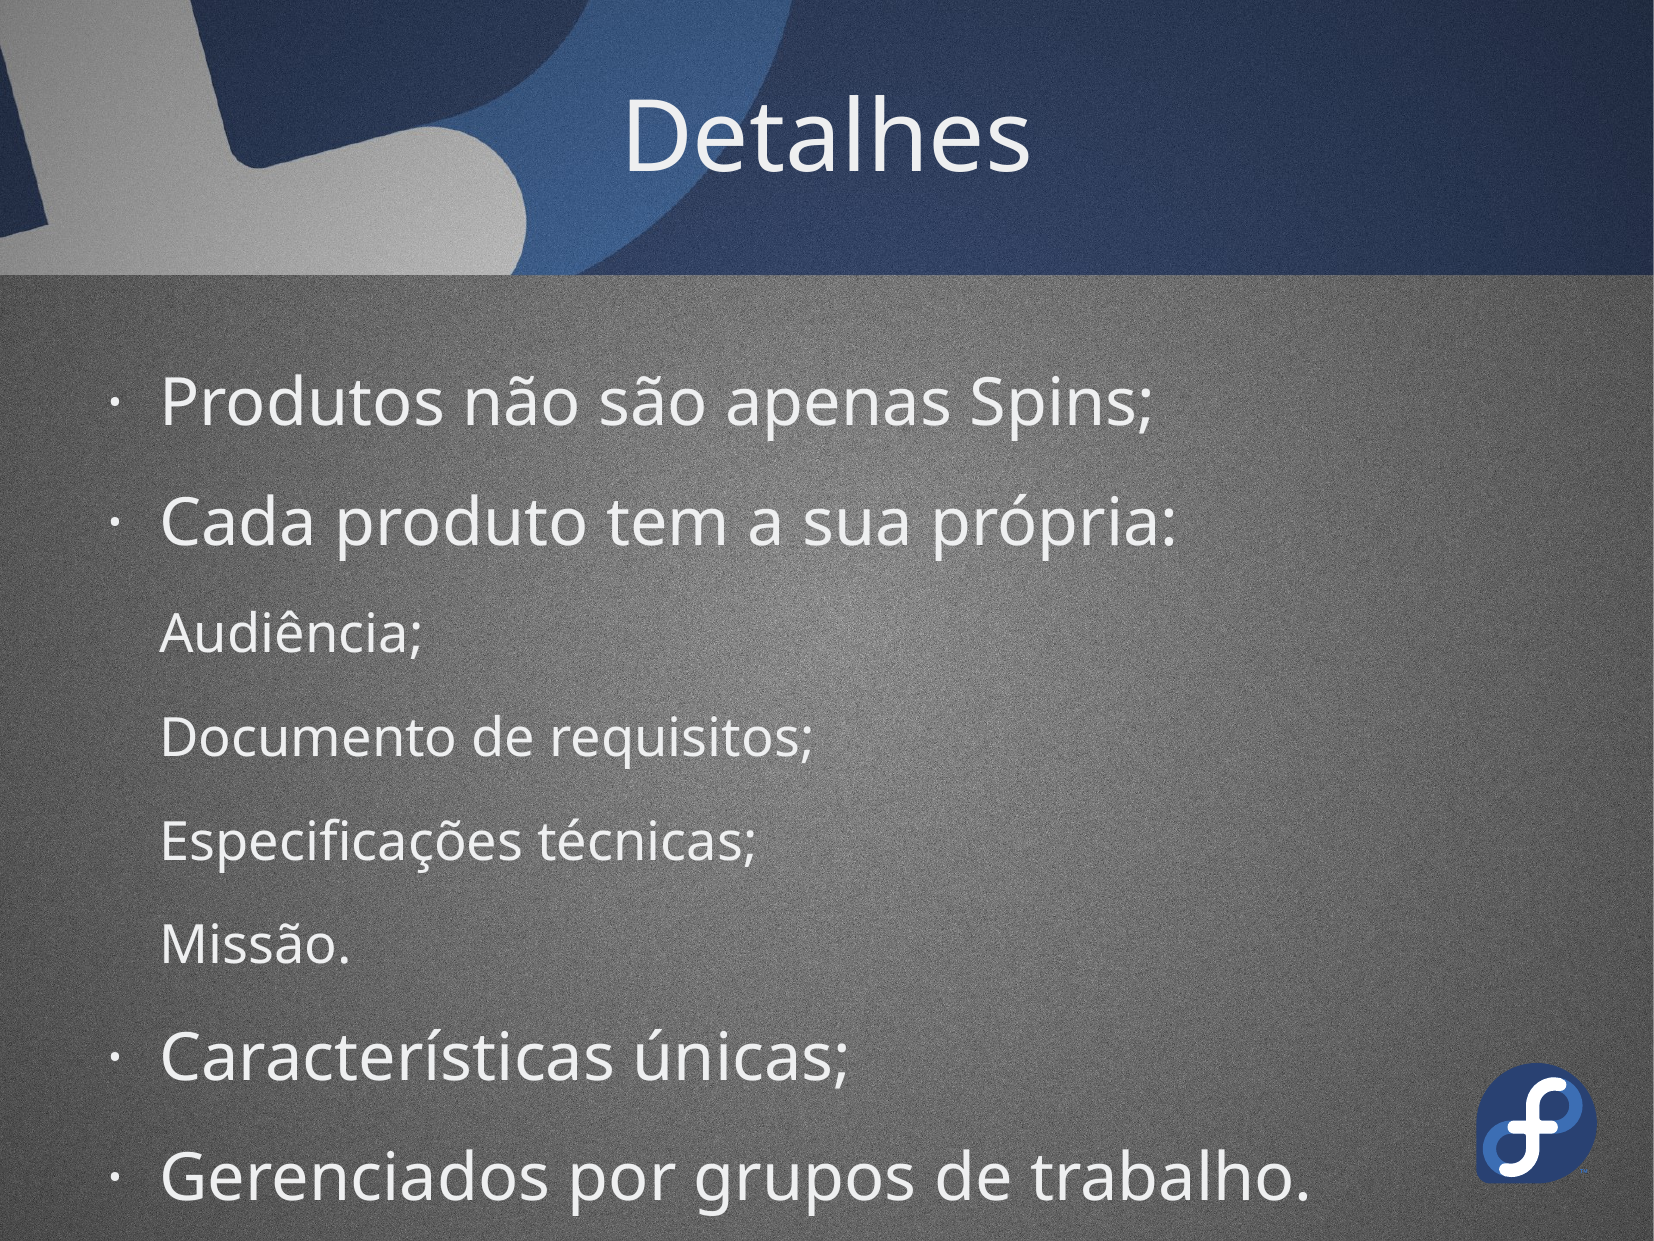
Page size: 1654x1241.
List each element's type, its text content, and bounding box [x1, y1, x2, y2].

list Produtos não são apenas Spins; Cada produto tem a sua própria: Audiência; Documento de requisitos; Especificações técnicas; Missão. Características únicas; Gerenciados por grupos de trabalho. [88, 354, 1565, 1232]
title Detalhes [88, 29, 1565, 237]
picture [0, 0, 1654, 1241]
